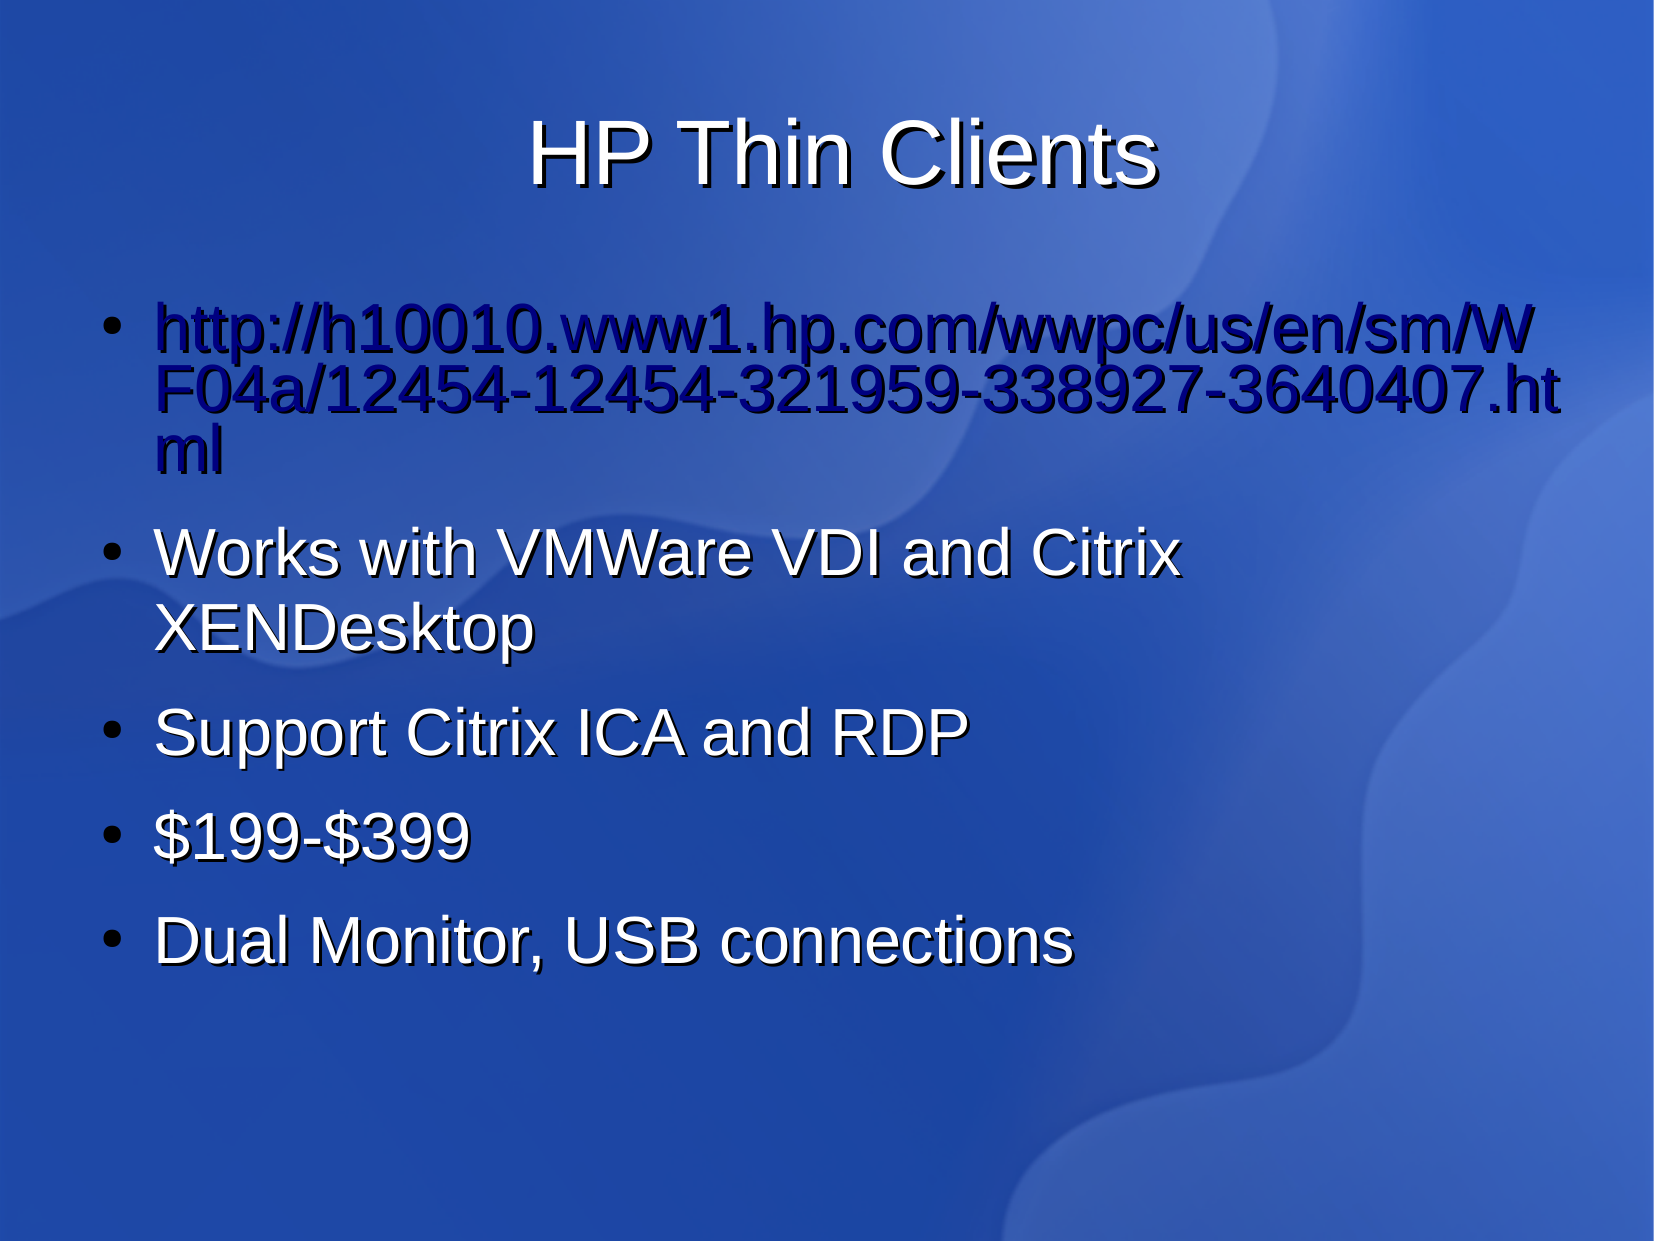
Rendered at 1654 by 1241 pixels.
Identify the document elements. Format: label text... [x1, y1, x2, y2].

title HP Thin Clients [82, 56, 1571, 250]
list http://h10010.www1.hp.com/wwpc/us/en/sm/WF04a/12454-12454-321959-338927-3640407.html Works with VMWare VDI and Citrix XENDesktop Support Citrix ICA and RDP $199-$399 Dual Monitor, USB connections [82, 290, 1571, 1094]
picture [0, 0, 1654, 1241]
